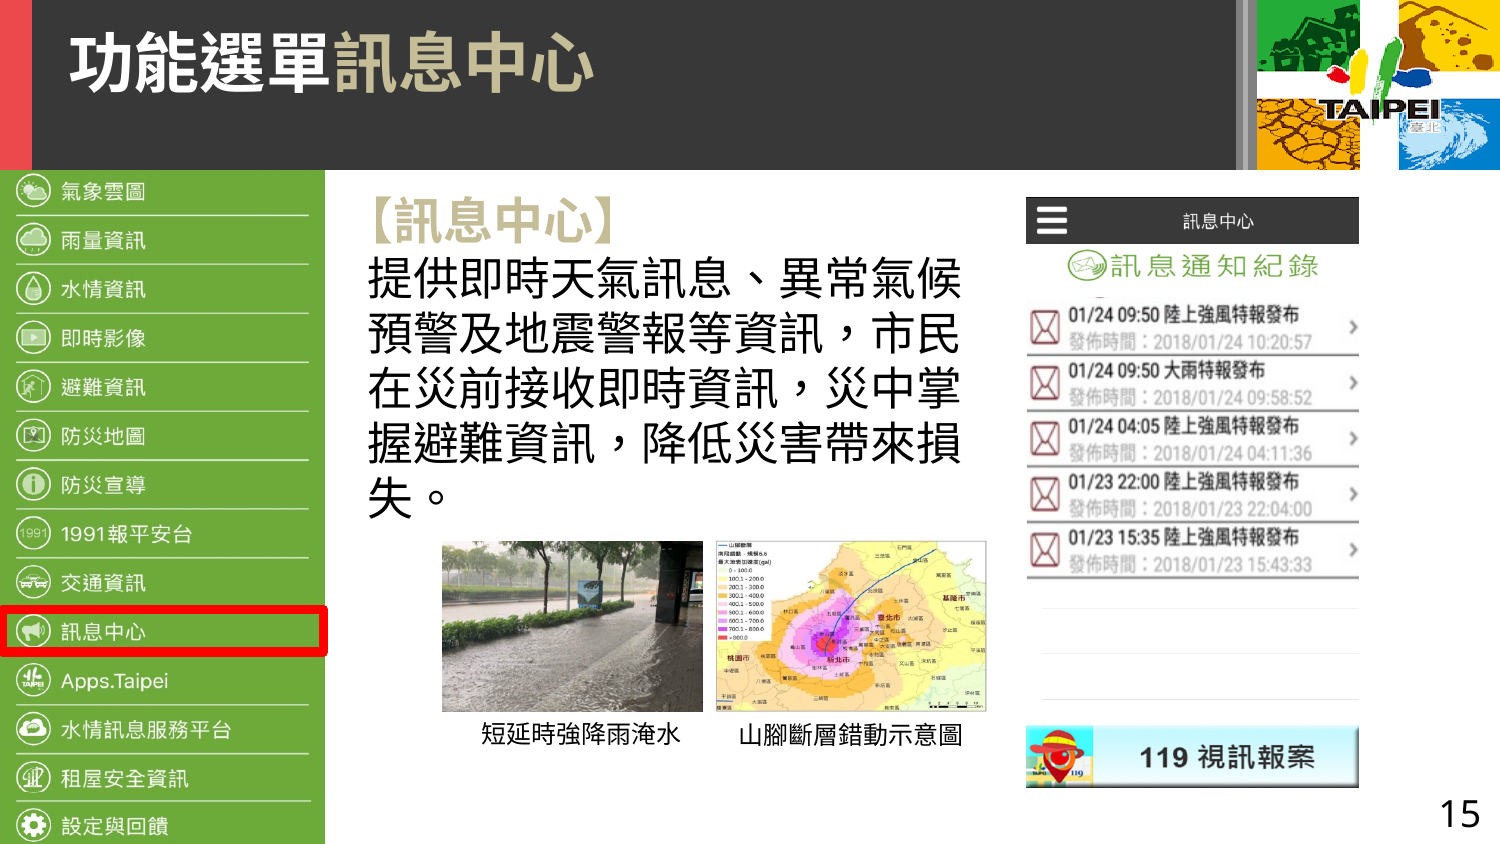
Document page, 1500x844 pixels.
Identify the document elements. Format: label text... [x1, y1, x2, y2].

picture [0, 170, 325, 605]
picture [1026, 197, 1359, 788]
picture [442, 541, 703, 712]
picture [0, 657, 325, 844]
text_box 短延時強降雨淹水 [466, 710, 703, 757]
picture [714, 540, 987, 712]
text_box 山腳斷層錯動示意圖 [723, 712, 1055, 758]
picture [1257, 0, 1500, 171]
picture [7, 614, 319, 647]
text_box 15 [1423, 782, 1500, 844]
list 功能選單訊息中心 [53, 43, 1235, 139]
text_box 【訊息中心】 提供即時天氣訊息、異常氣候預警及地震警報等資訊，市民在災前接收即時資訊，災中掌握避難資訊，降低災害帶來損失。 [328, 181, 987, 536]
